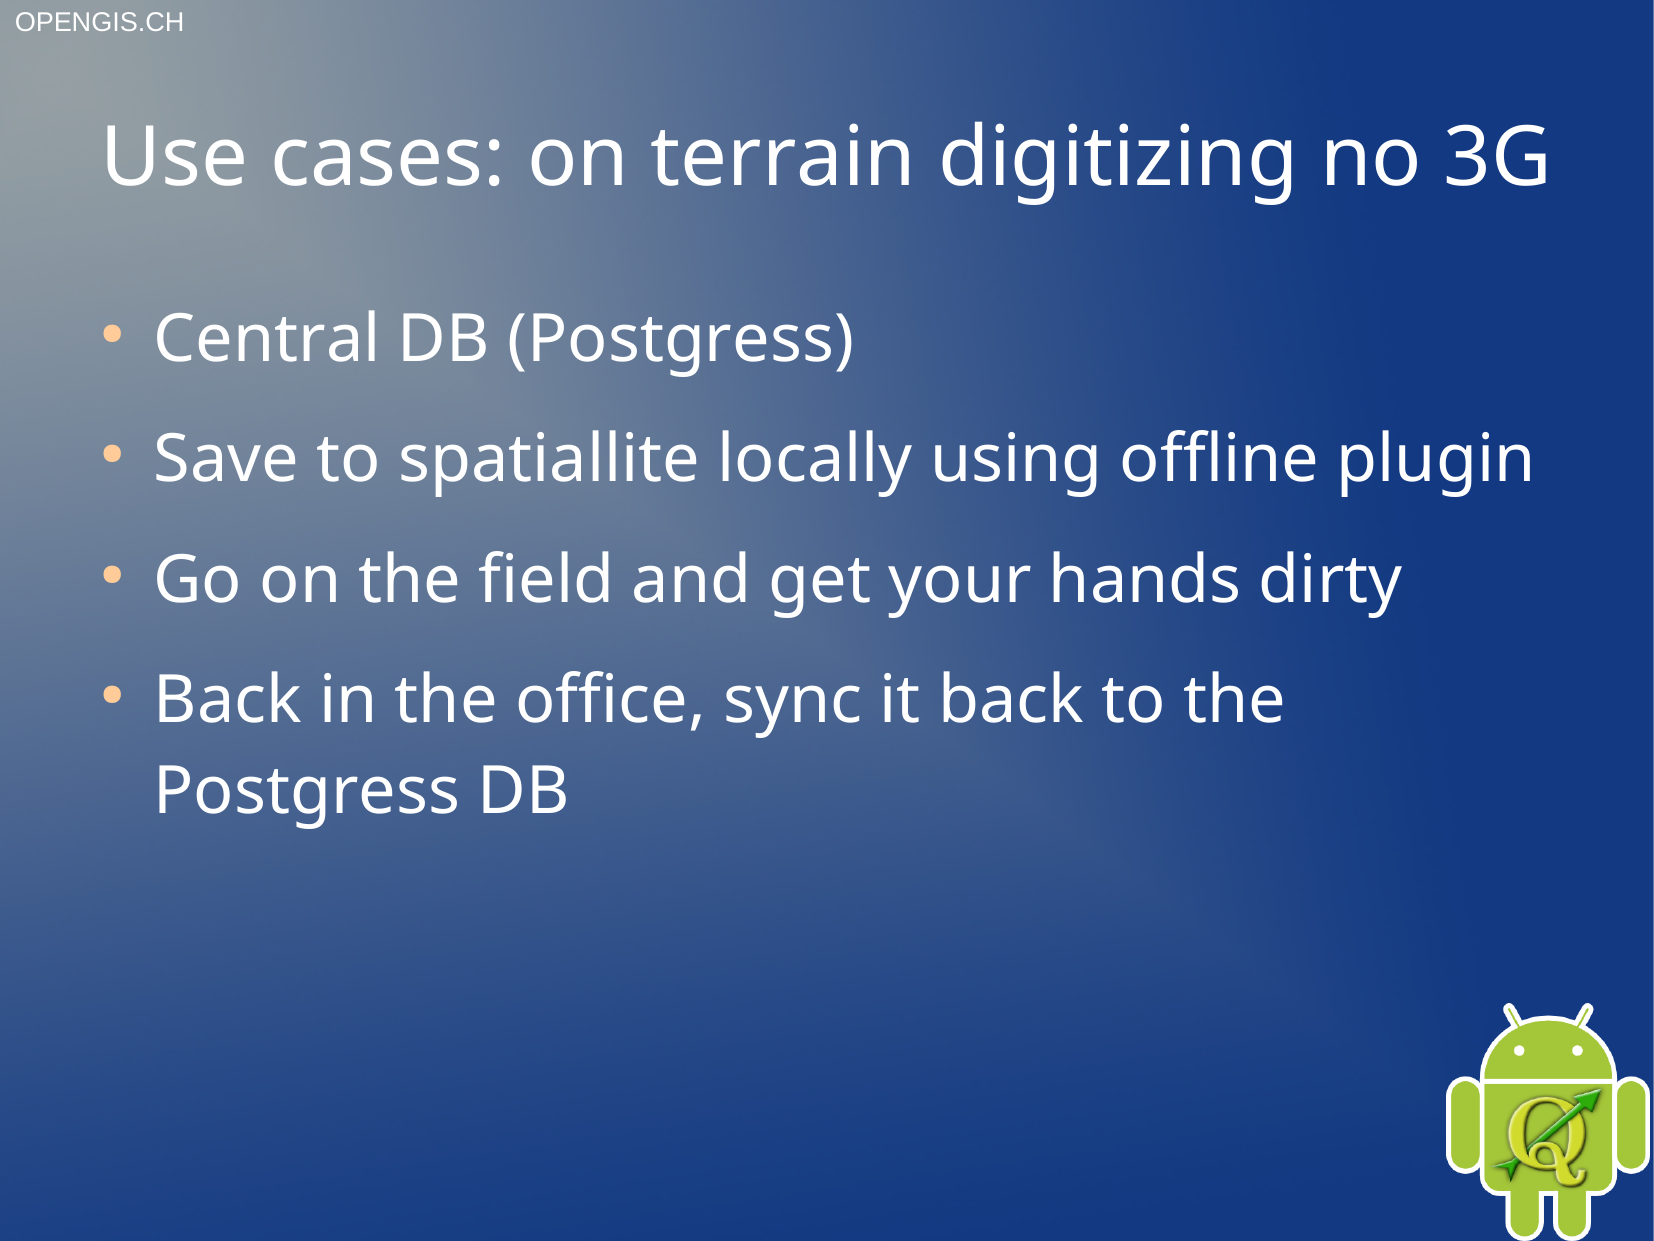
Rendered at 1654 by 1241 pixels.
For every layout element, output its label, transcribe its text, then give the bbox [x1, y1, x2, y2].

title Use cases: on terrain digitizing no 3G [82, 49, 1571, 257]
picture [0, 0, 1654, 1241]
list Central DB (Postgress) Save to spatiallite locally using offline plugin Go on the field and get your hands dirty Back in the office, sync it back to the Postgress DB [82, 290, 1571, 1109]
